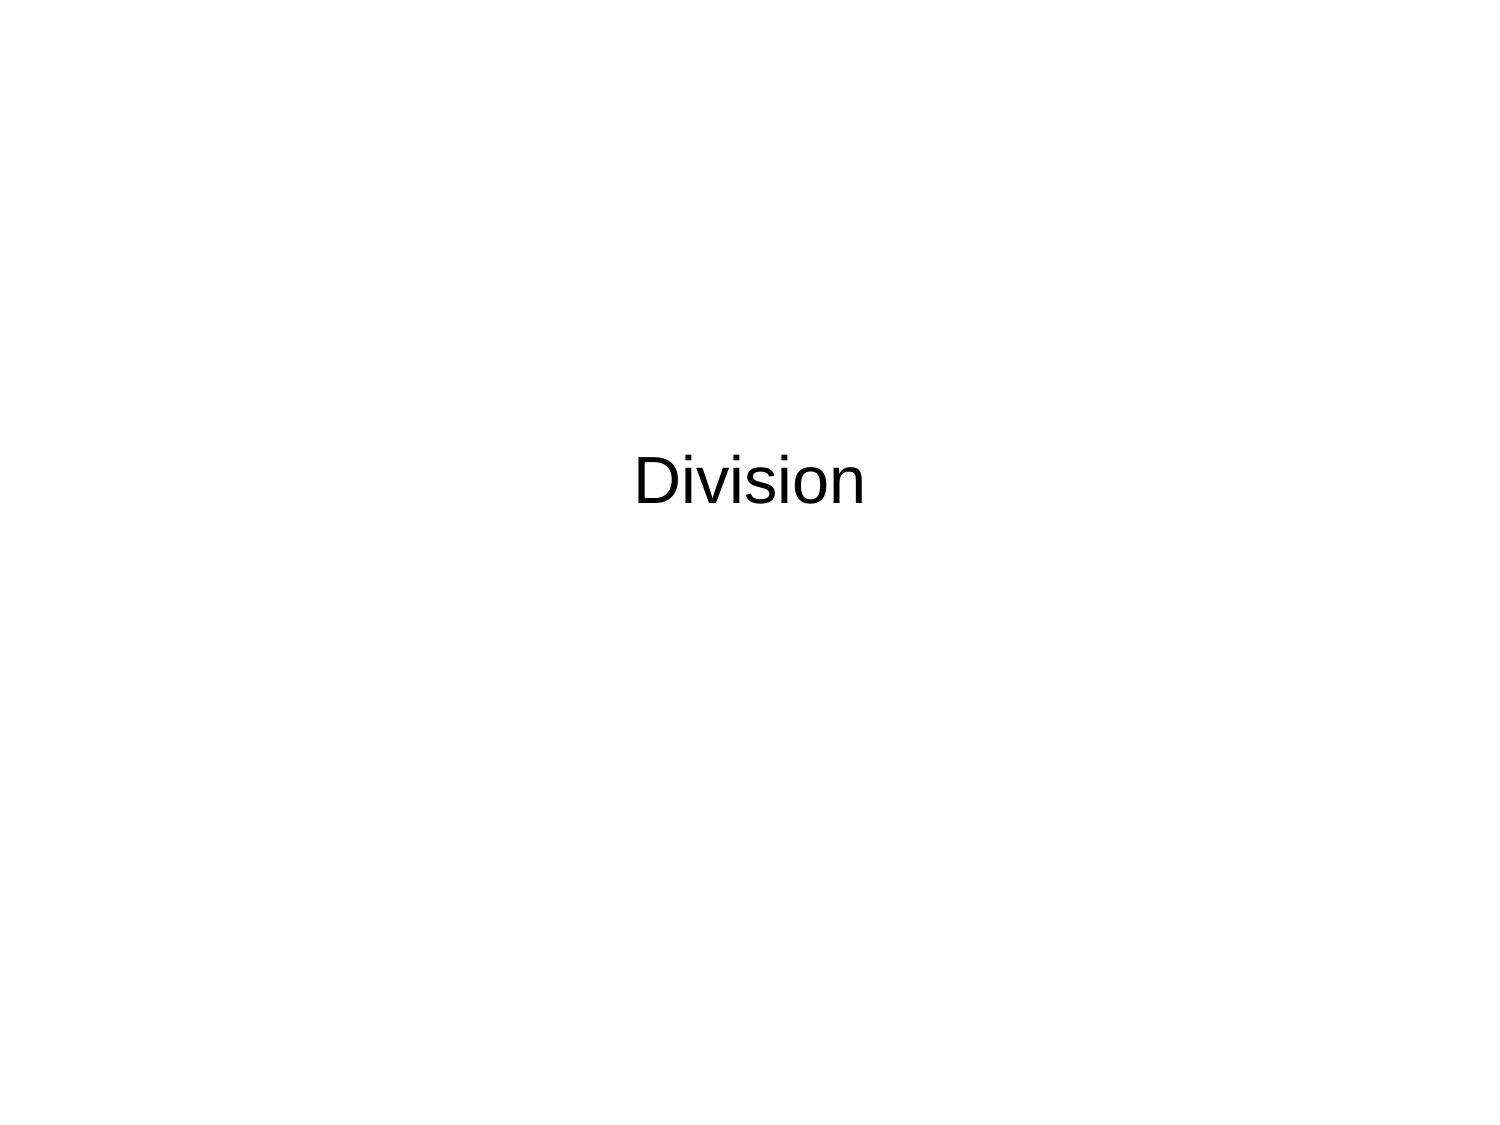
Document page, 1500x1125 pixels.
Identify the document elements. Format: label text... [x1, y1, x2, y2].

subtitle Division [75, 44, 1425, 916]
